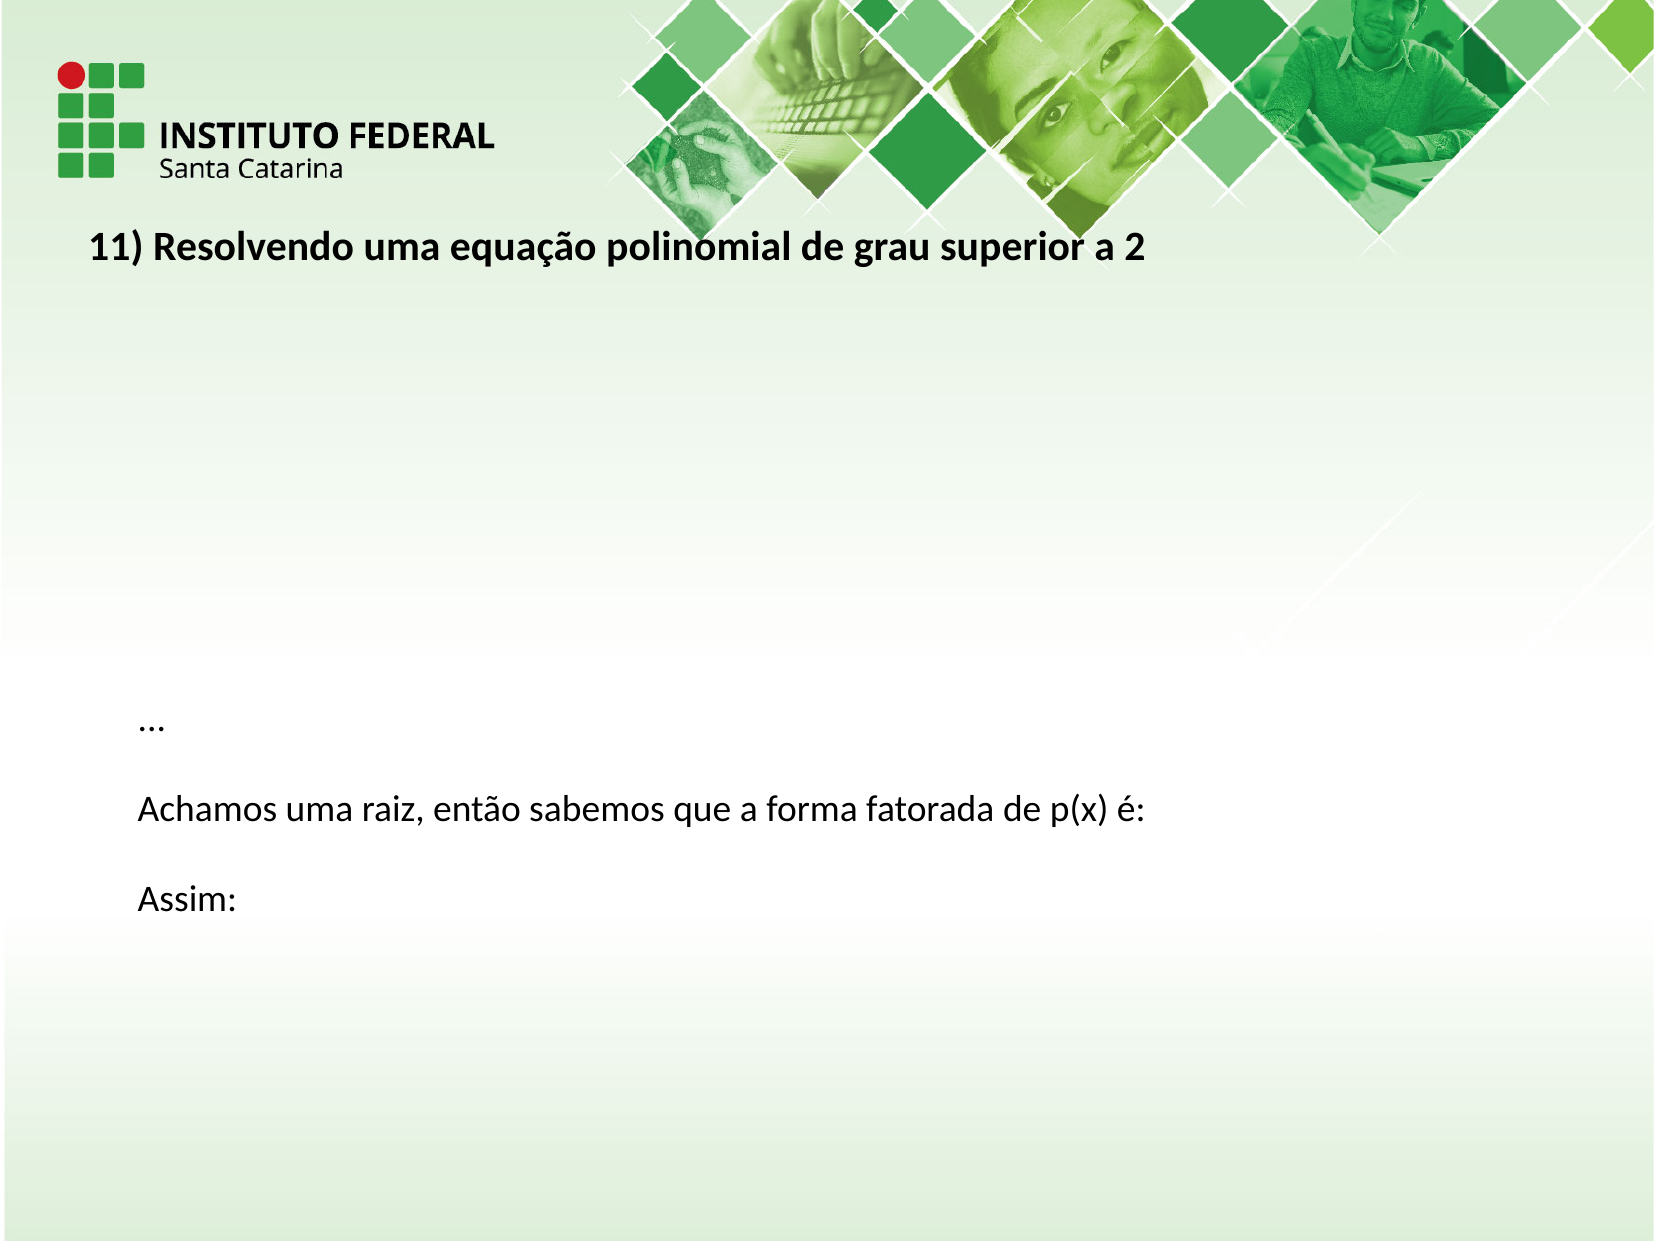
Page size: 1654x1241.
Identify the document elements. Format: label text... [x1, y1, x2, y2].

text_box ... Achamos uma raiz, então sabemos que a forma fatorada de p(x) é: Assim: [122, 281, 1499, 1241]
text_box 11) Resolvendo uma equação polinomial de grau superior a 2 [73, 211, 1549, 323]
